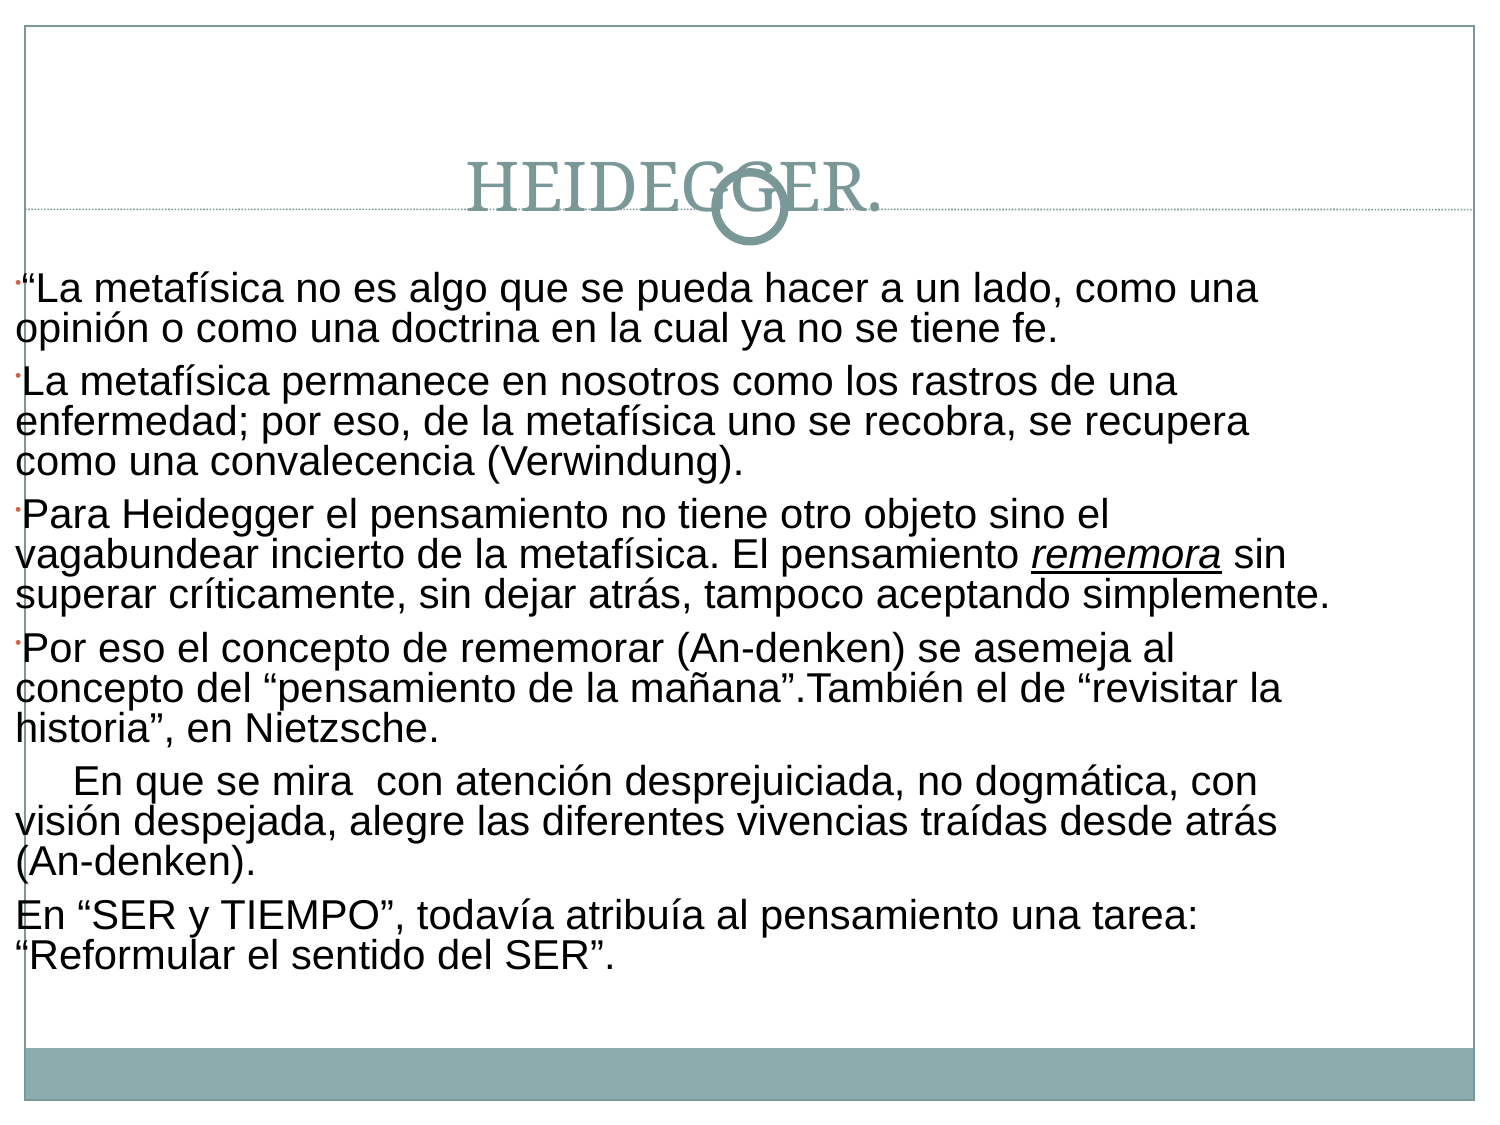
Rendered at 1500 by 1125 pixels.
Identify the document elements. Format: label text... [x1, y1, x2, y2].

list “La metafísica no es algo que se pueda hacer a un lado, como una opinión o como una doctrina en la cual ya no se tiene fe. La metafísica permanece en nosotros como los rastros de una enfermedad; por eso, de la metafísica uno se recobra, se recupera como una convalecencia (Verwindung). Para Heidegger el pensamiento no tiene otro objeto sino el vagabundear incierto de la metafísica. El pensamiento rememora sin superar críticamente, sin dejar atrás, tampoco aceptando simplemente. Por eso el concepto de rememorar (An-denken) se asemeja al concepto del “pensamiento de la mañana”.También el de “revisitar la historia”, en Nietzsche. En que se mira con atención desprejuiciada, no dogmática, con visión despejada, alegre las diferentes vivencias traídas desde atrás (An-denken). En “SER y TIEMPO”, todavía atribuía al pensamiento una tarea: “Reformular el sentido del SER”. [0, 262, 1351, 1005]
title HEIDEGGER. [0, 45, 1351, 233]
